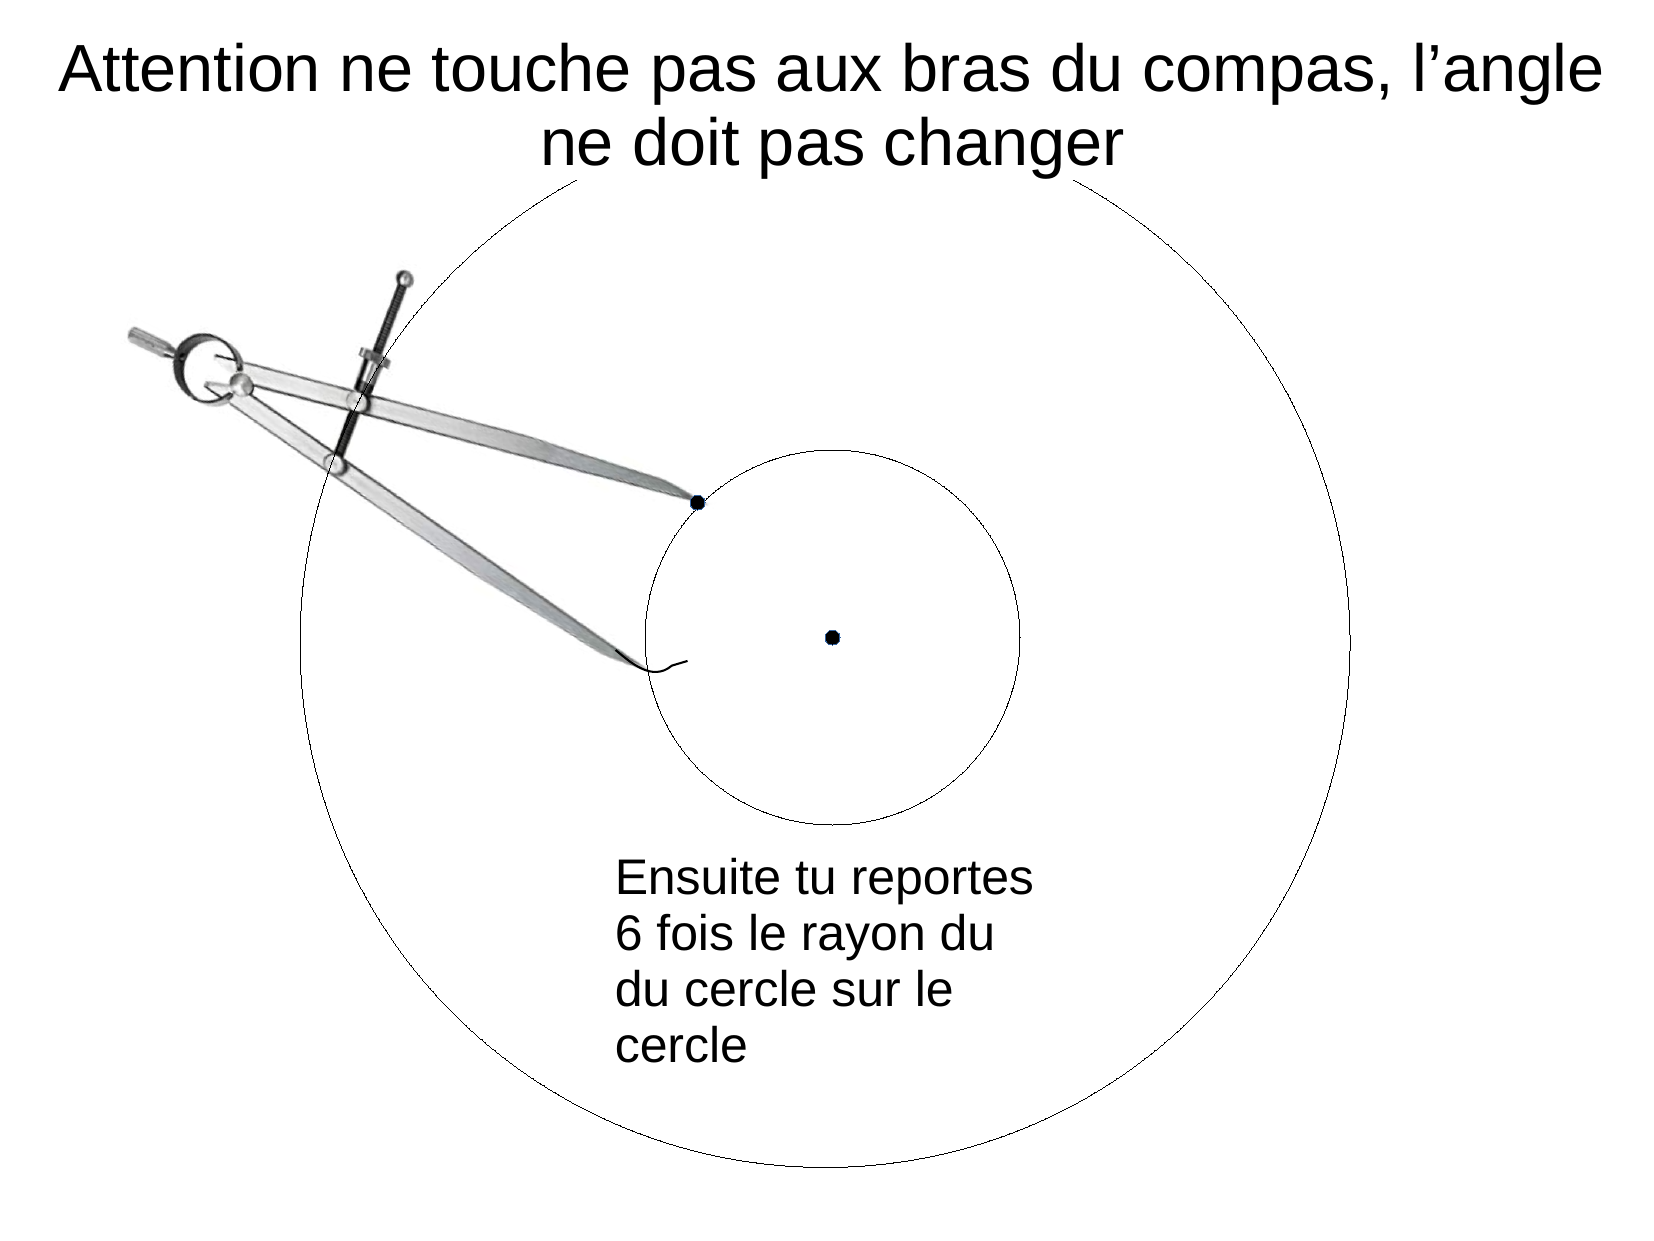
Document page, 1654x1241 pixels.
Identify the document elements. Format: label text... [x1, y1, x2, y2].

text_box Ensuite tu reportes 6 fois le rayon du du cercle sur le cercle [600, 842, 1051, 1083]
text_box [690, 495, 706, 511]
text_box [825, 630, 841, 646]
title Attention ne touche pas aux bras du compas, l’angle ne doit pas changer [15, 30, 1651, 181]
picture [41, 181, 796, 811]
